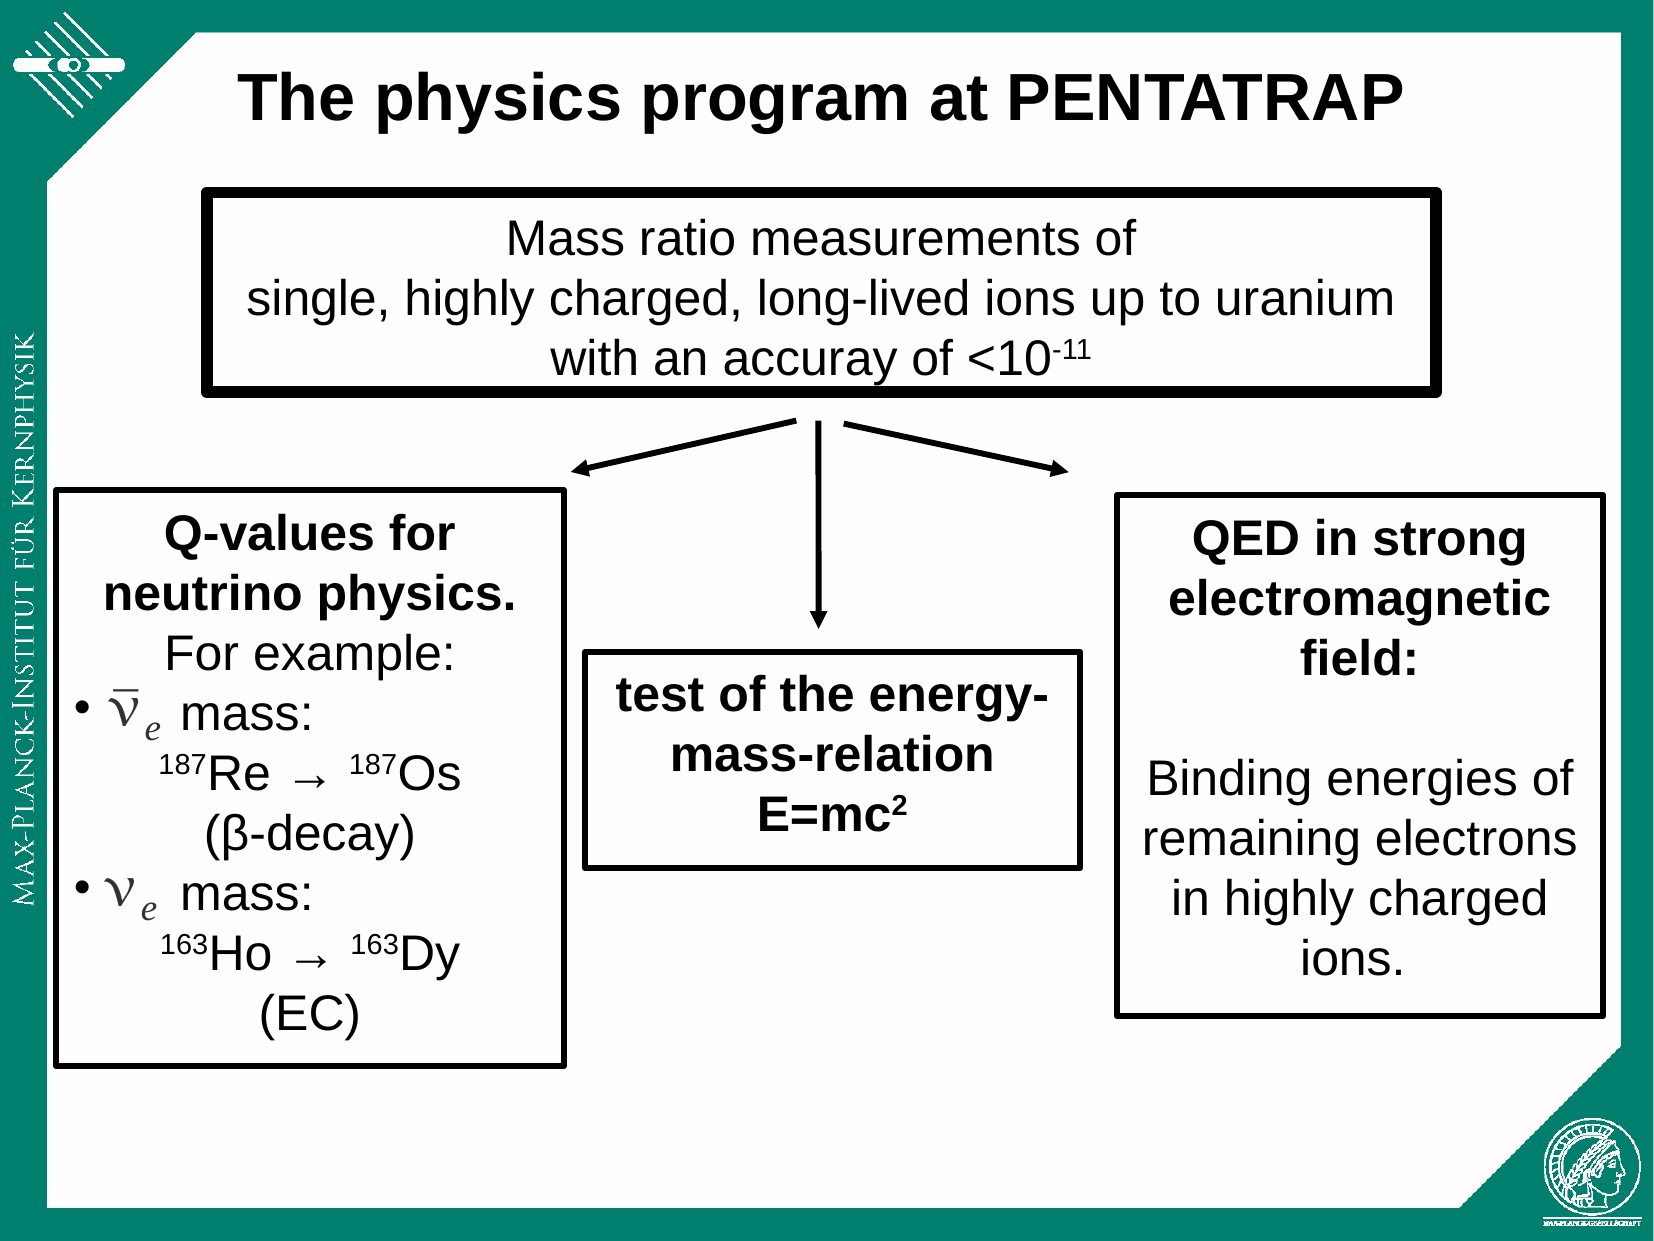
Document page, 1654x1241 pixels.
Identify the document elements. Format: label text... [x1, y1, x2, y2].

picture [0, 0, 1654, 1241]
chart [97, 850, 164, 929]
text_box The physics program at PENTATRAP [199, 46, 1444, 139]
text_box QED in strong electromagnetic field: Binding energies of remaining electrons in highly charged ions. [1116, 495, 1604, 1016]
text_box Mass ratio measurements of single, highly charged, long-lived ions up to uranium with an accuray of <10-11 [206, 192, 1436, 392]
text_box test of the energy-mass-relation E=mc2 [584, 651, 1081, 869]
chart [776, 595, 895, 655]
chart [100, 669, 168, 748]
text_box Q-values for neutrino physics. For example: mass: 187Re → 187Os (β-decay) mass: 163Ho → 163Dy (EC) [55, 490, 564, 1067]
